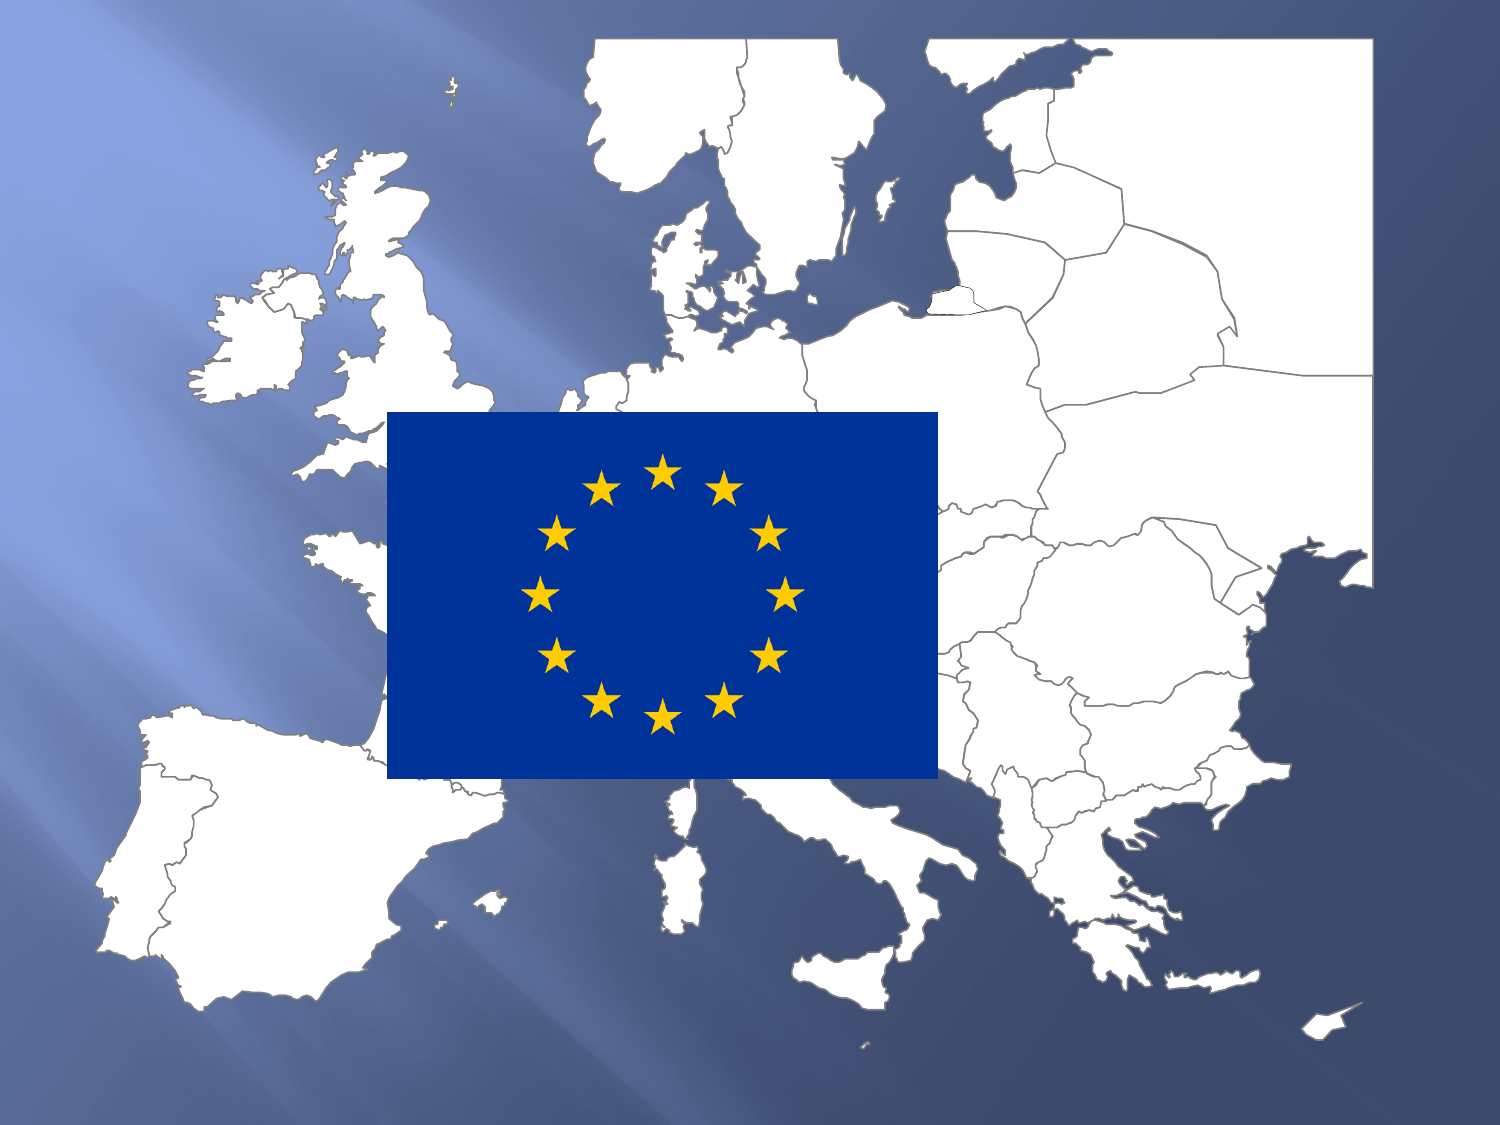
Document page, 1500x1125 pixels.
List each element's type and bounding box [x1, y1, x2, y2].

text_box [450, 224, 925, 300]
chart [75, 37, 1500, 1125]
picture [387, 412, 938, 779]
